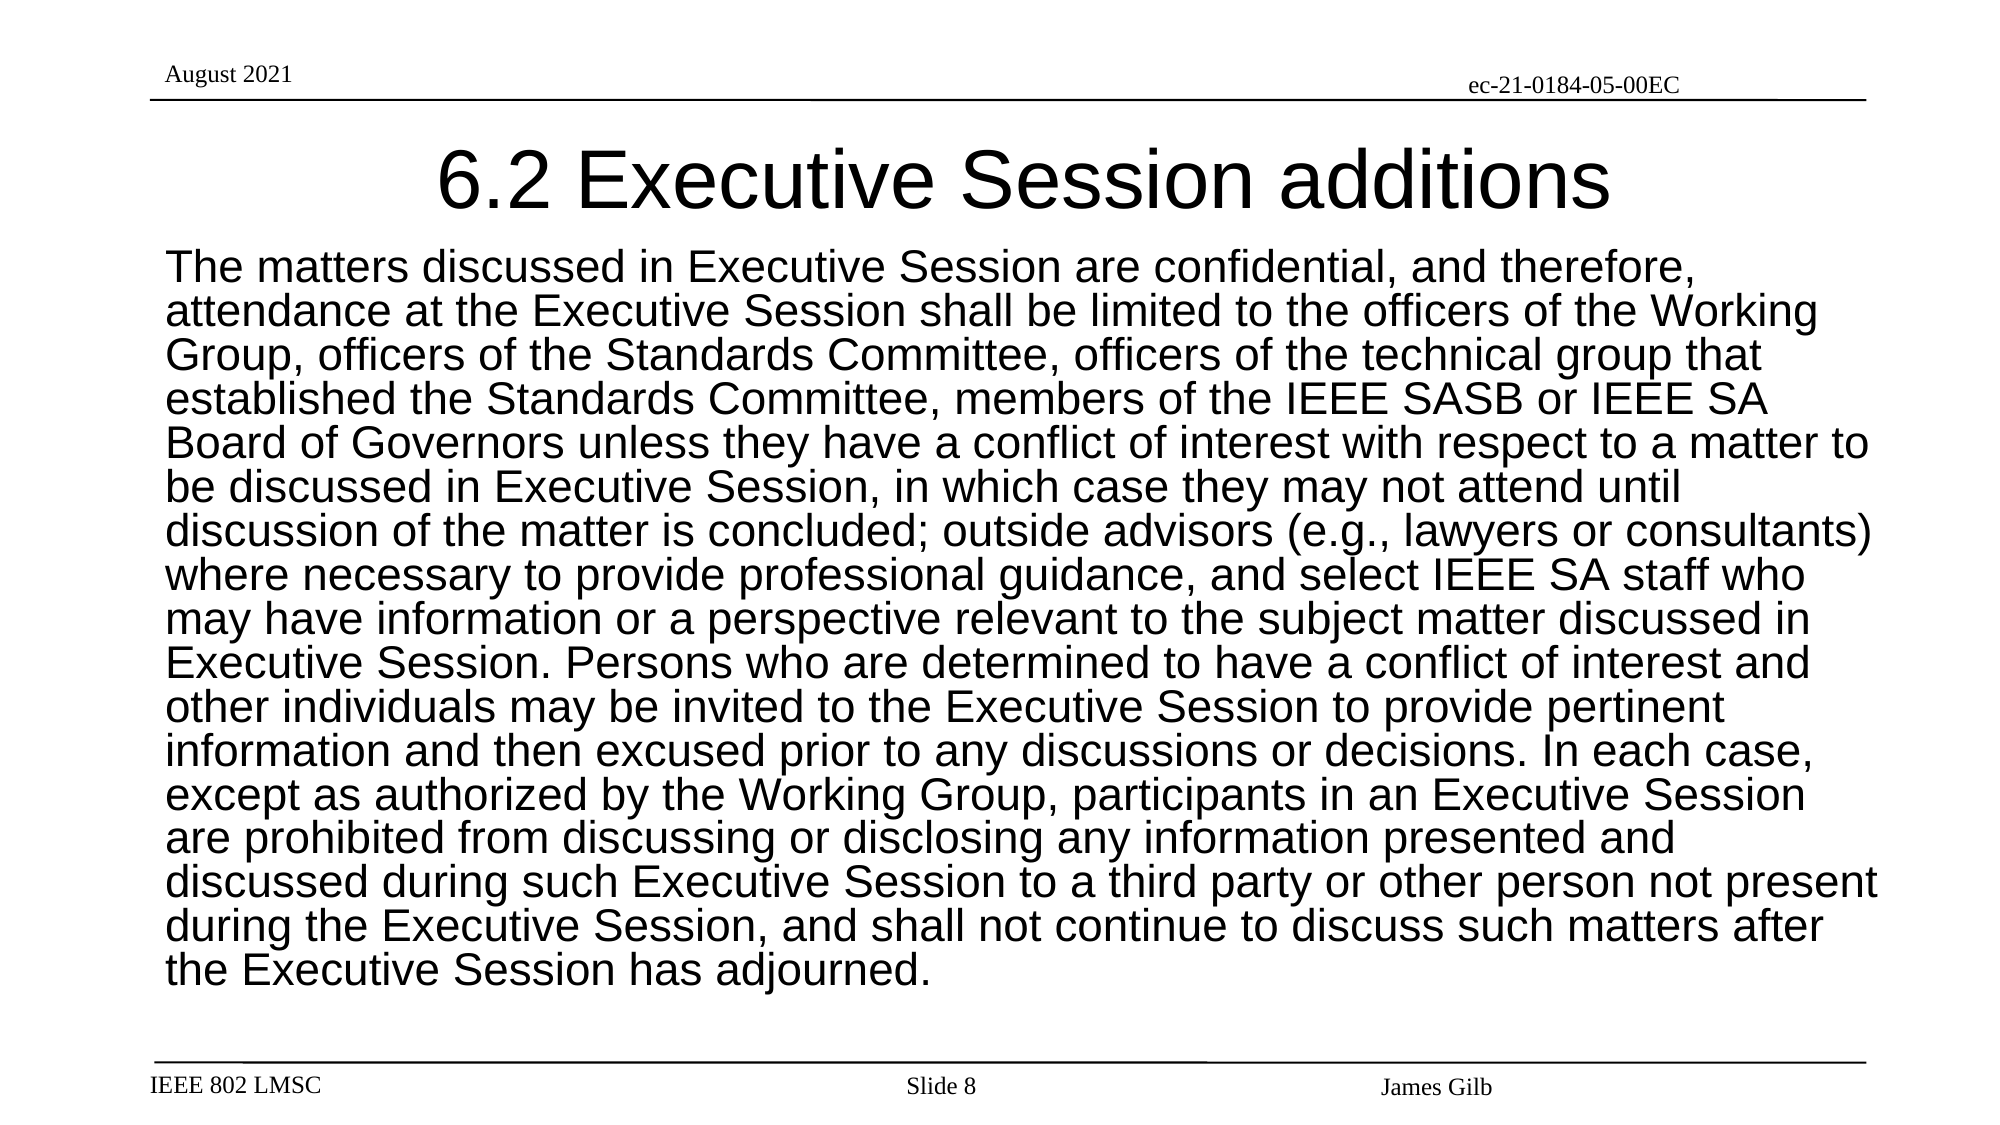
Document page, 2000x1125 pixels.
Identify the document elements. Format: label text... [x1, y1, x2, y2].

title 6.2 Executive Session additions [149, 112, 1900, 238]
list The matters discussed in Executive Session are confidential, and therefore, attendance at the Executive Session shall be limited to the officers of the Working Group, officers of the Standards Committee, officers of the technical group that established the Standards Committee, members of the IEEE SASB or IEEE SA Board of Governors unless they have a conflict of interest with respect to a matter to be discussed in Executive Session, in which case they may not attend until discussion of the matter is concluded; outside advisors (e.g., lawyers or consultants) where necessary to provide professional guidance, and select IEEE SA staff who may have information or a perspective relevant to the subject matter discussed in Executive Session. Persons who are determined to have a conflict of interest and other individuals may be invited to the Executive Session to provide pertinent information and then excused prior to any discussions or decisions. In each case, except as authorized by the Working Group, participants in an Executive Session are prohibited from discussing or disclosing any information presented and discussed during such Executive Session to a third party or other person not present during the Executive Session, and shall not continue to discuss such matters after the Executive Session has adjourned. [149, 239, 1900, 1051]
text_box Slide [799, 1069, 1083, 1108]
